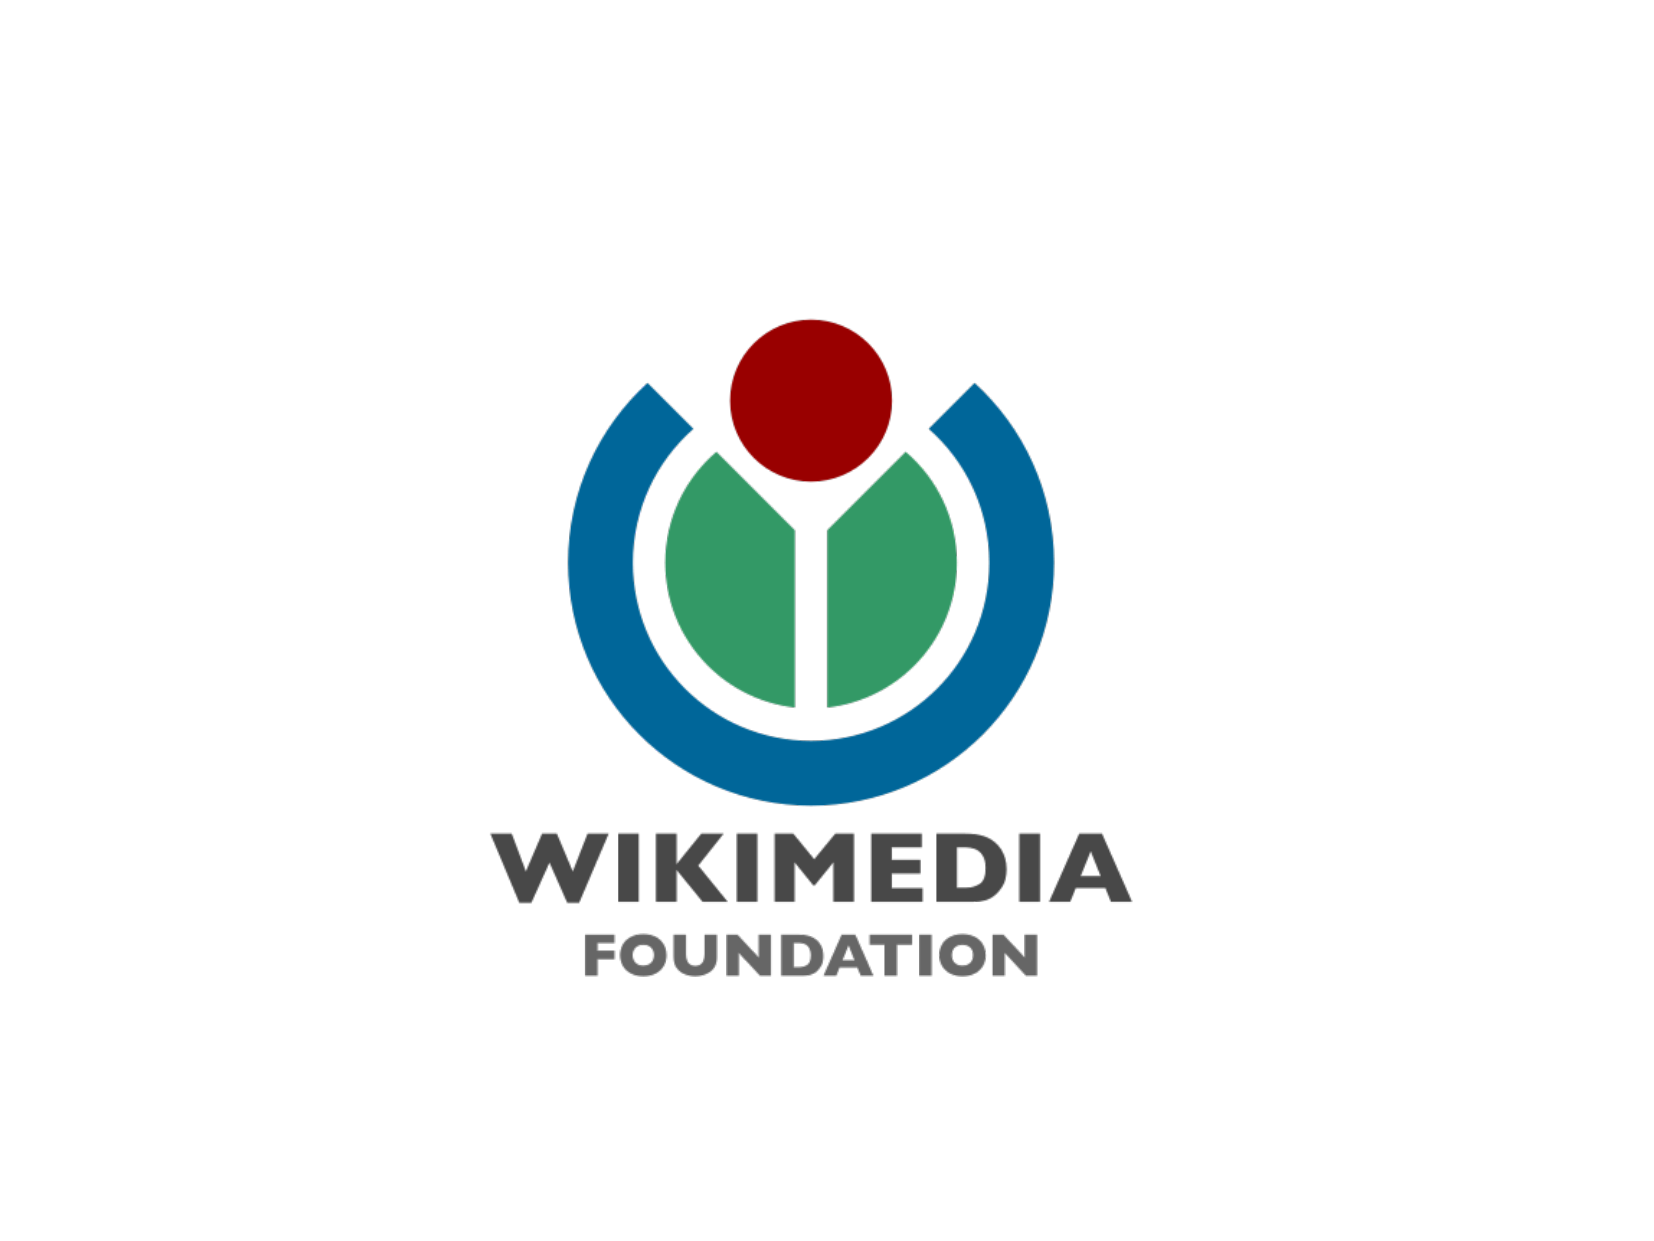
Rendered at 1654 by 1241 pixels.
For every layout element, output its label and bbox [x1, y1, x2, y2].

picture [450, 290, 1170, 1010]
